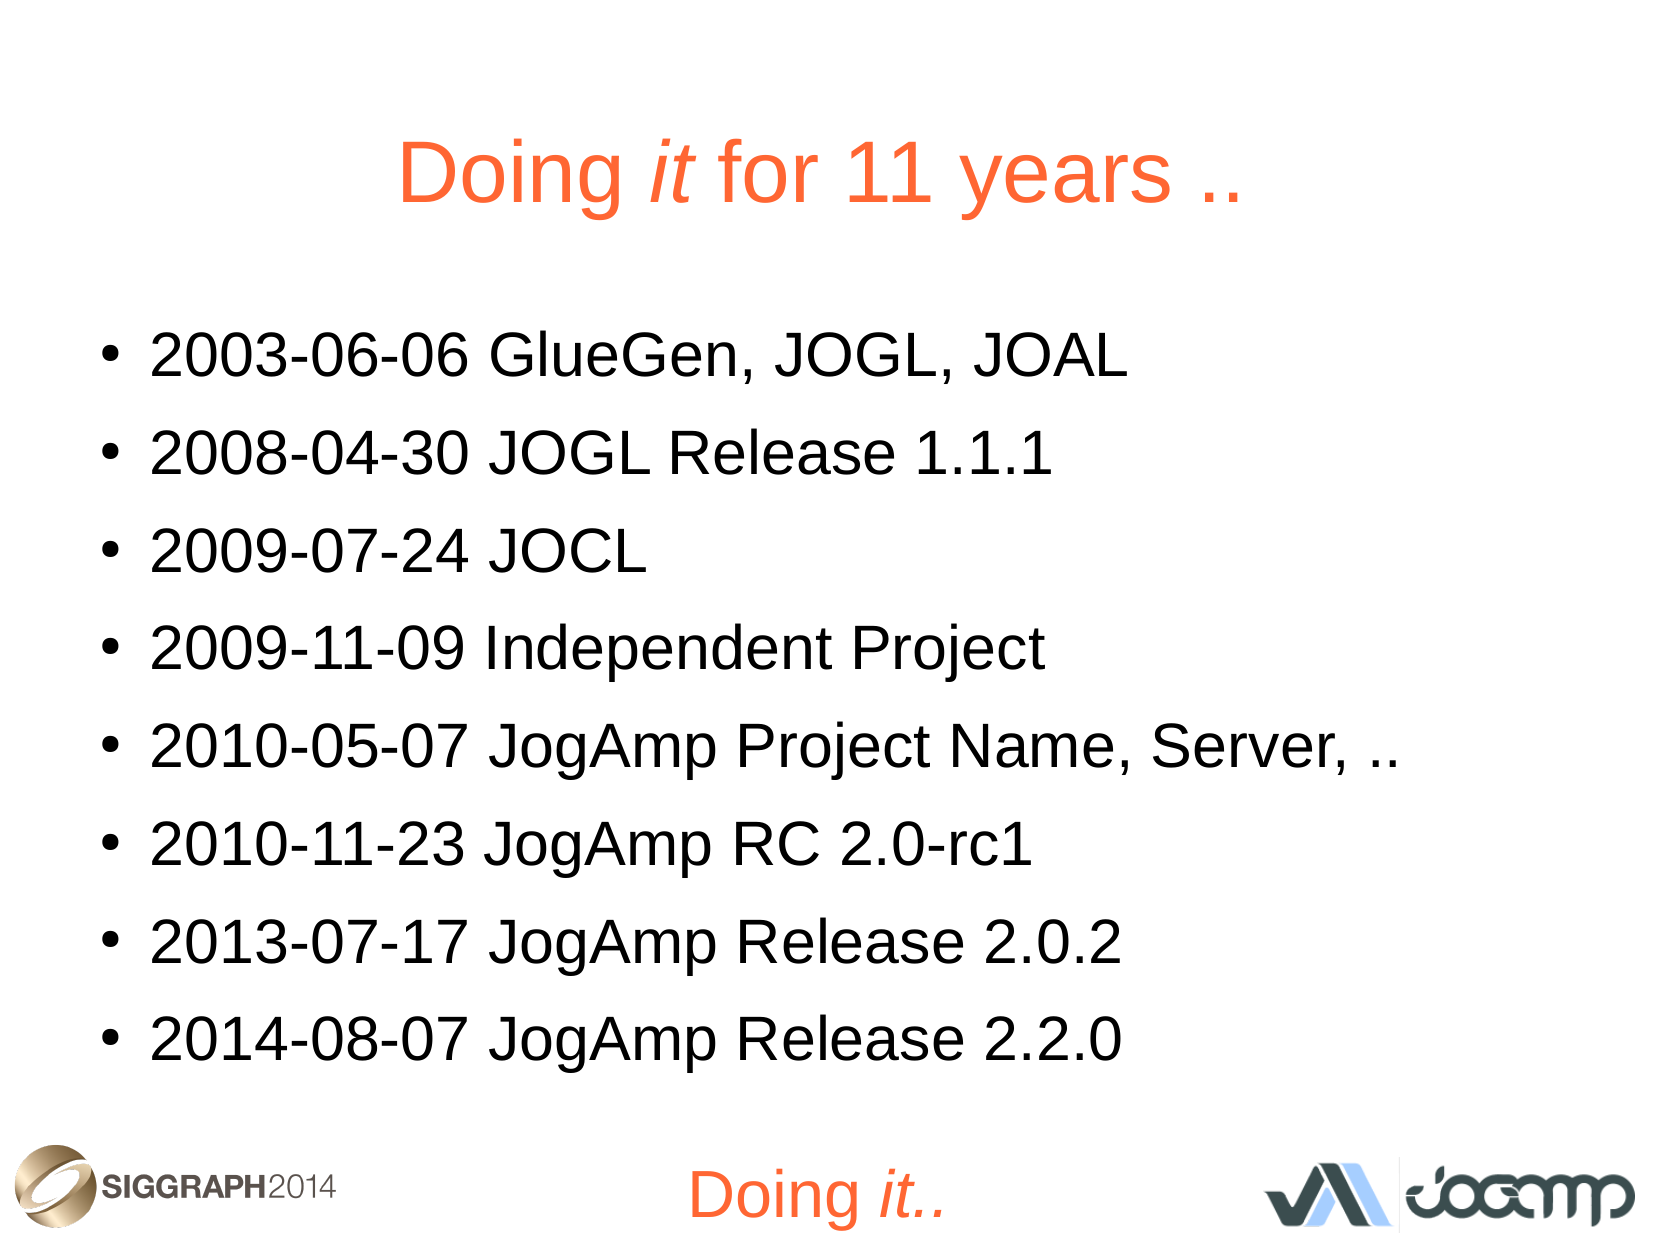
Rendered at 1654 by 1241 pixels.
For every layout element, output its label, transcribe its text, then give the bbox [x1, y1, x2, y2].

title Doing it for 11 years .. [68, 102, 1576, 241]
picture [7, 1133, 343, 1239]
picture [1262, 1157, 1635, 1233]
text_box Doing it.. [672, 1149, 966, 1239]
list 2003-06-06 GlueGen, JOGL, JOAL 2008-04-30 JOGL Release 1.1.1 2009-07-24 JOCL 2009-11-09 Independent Project 2010-05-07 JogAmp Project Name, Server, .. 2010-11-23 JogAmp RC 2.0-rc1 2013-07-17 JogAmp Release 2.0.2 2014-08-07 JogAmp Release 2.2.0 [82, 319, 1538, 1075]
